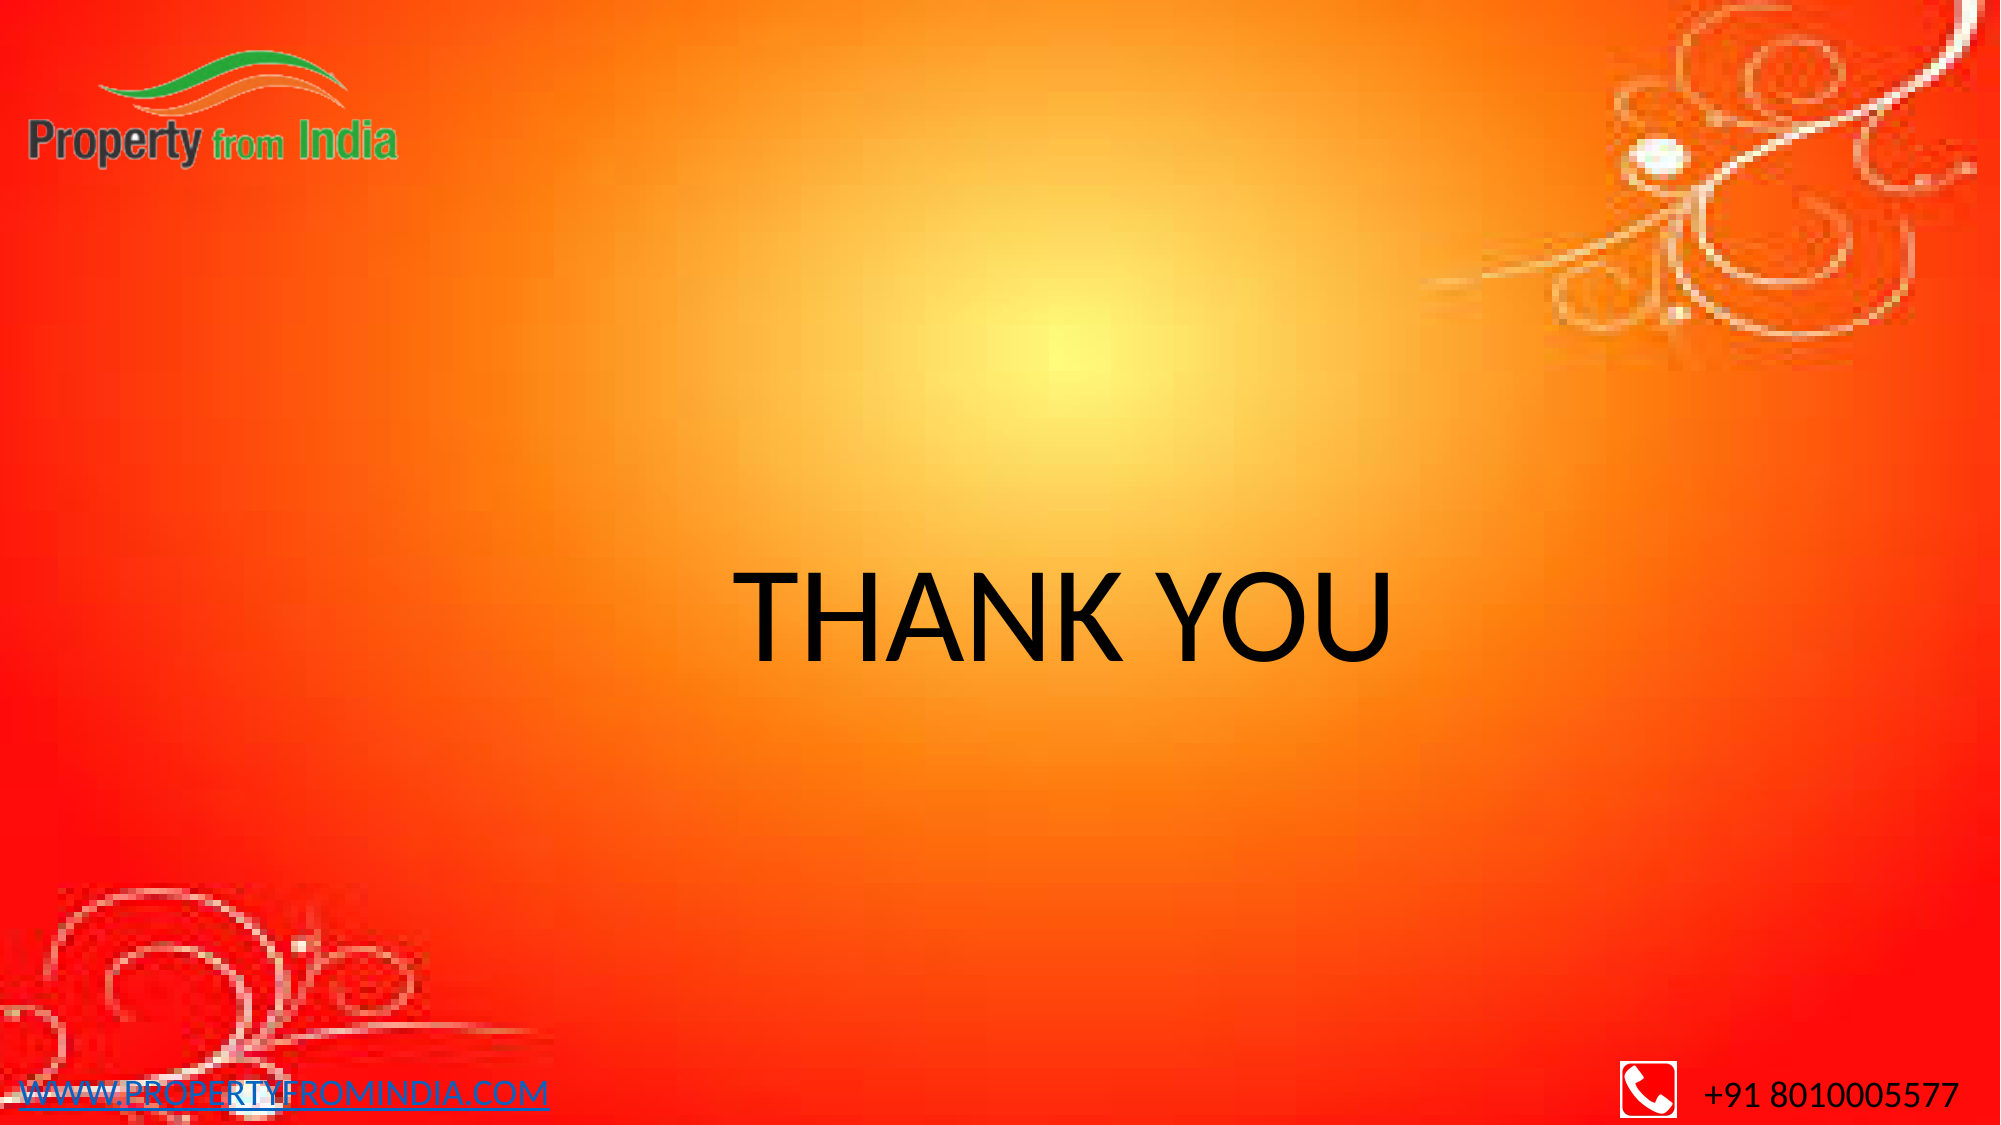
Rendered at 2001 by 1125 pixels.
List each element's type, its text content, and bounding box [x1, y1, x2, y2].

text_box THANK YOU [639, 516, 1491, 697]
text_box WWW.PROPERTYFROMINDIA.COM [3, 1060, 620, 1121]
picture [0, 0, 2000, 1125]
text_box +91 8010005577 [1689, 1062, 2000, 1125]
